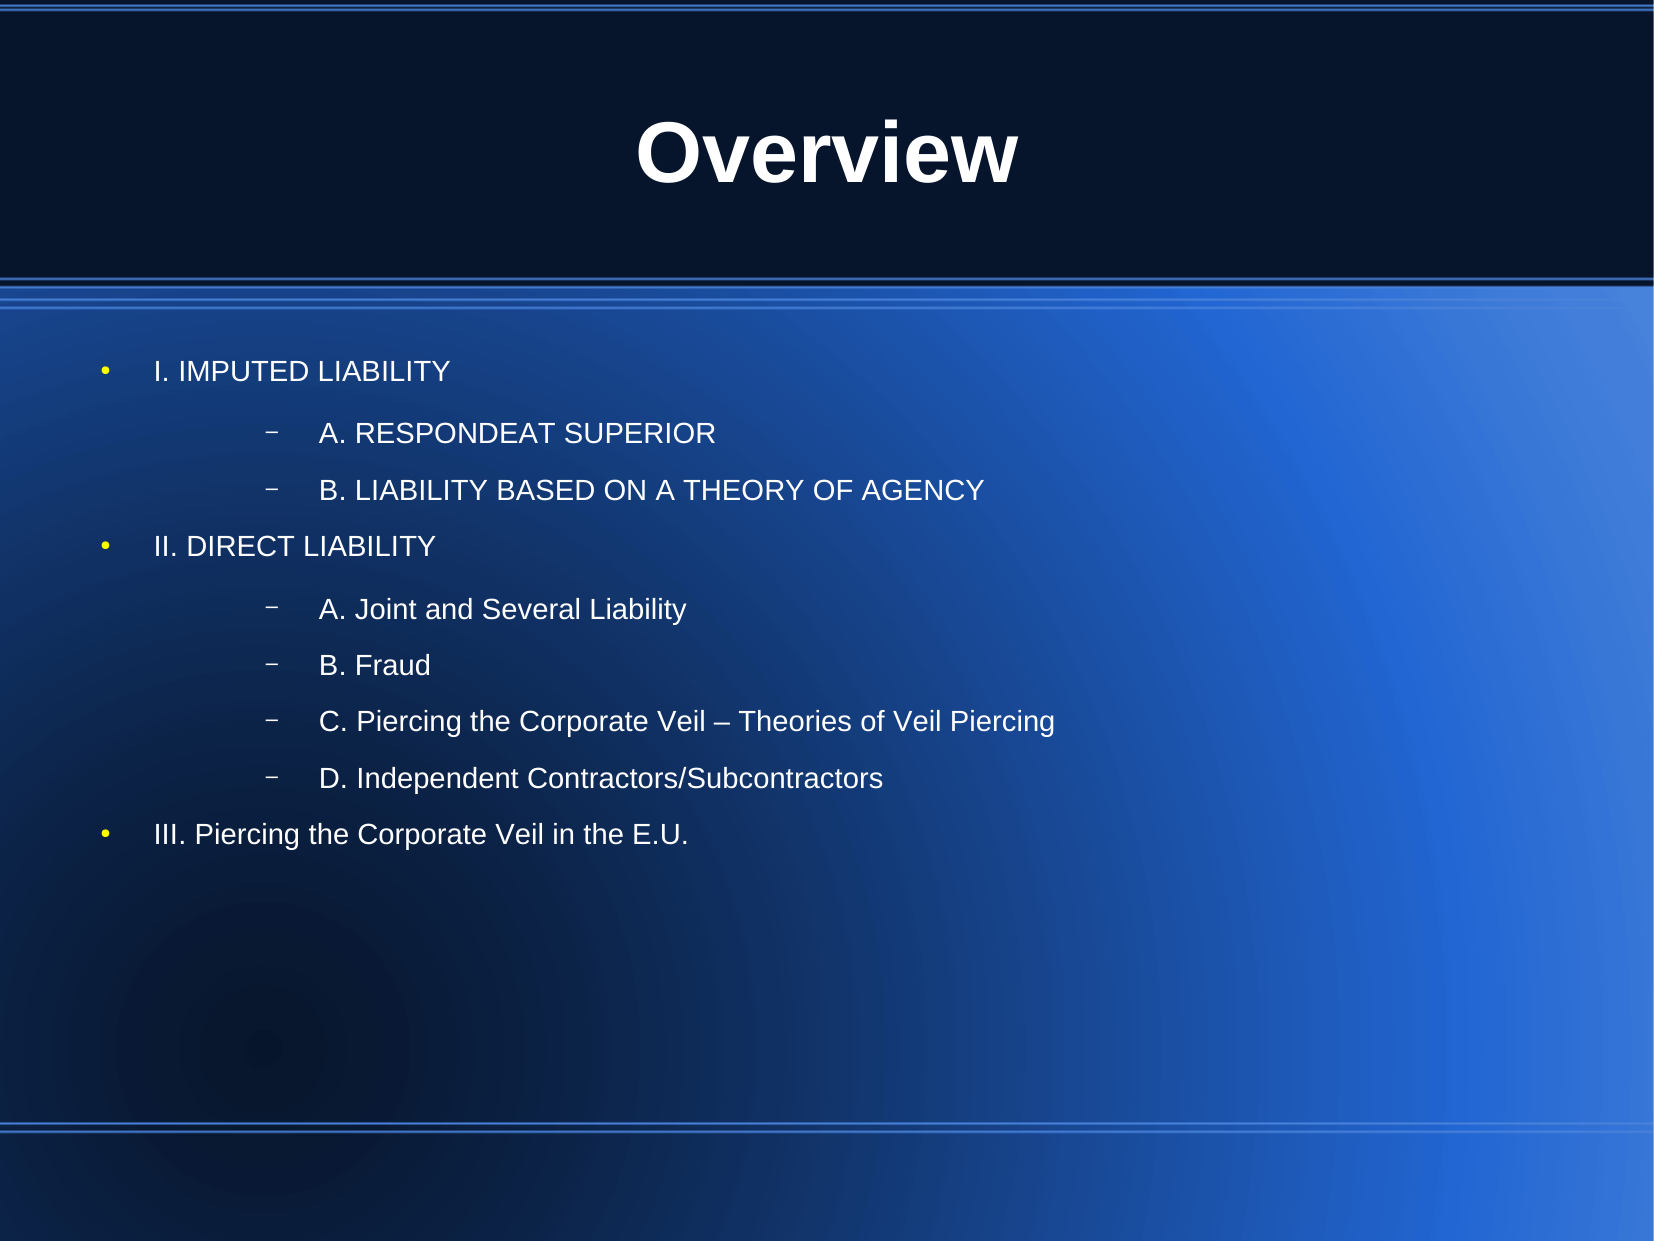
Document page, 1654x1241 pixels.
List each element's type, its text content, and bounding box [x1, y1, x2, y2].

list I. IMPUTED LIABILITY A. RESPONDEAT SUPERIOR B. LIABILITY BASED ON A THEORY OF AGENCY II. DIRECT LIABILITY A. Joint and Several Liability B. Fraud C. Piercing the Corporate Veil – Theories of Veil Piercing D. Independent Contractors/Subcontractors III. Piercing the Corporate Veil in the E.U. [82, 355, 1571, 1058]
picture [0, 0, 1654, 1241]
title Overview [82, 49, 1571, 257]
